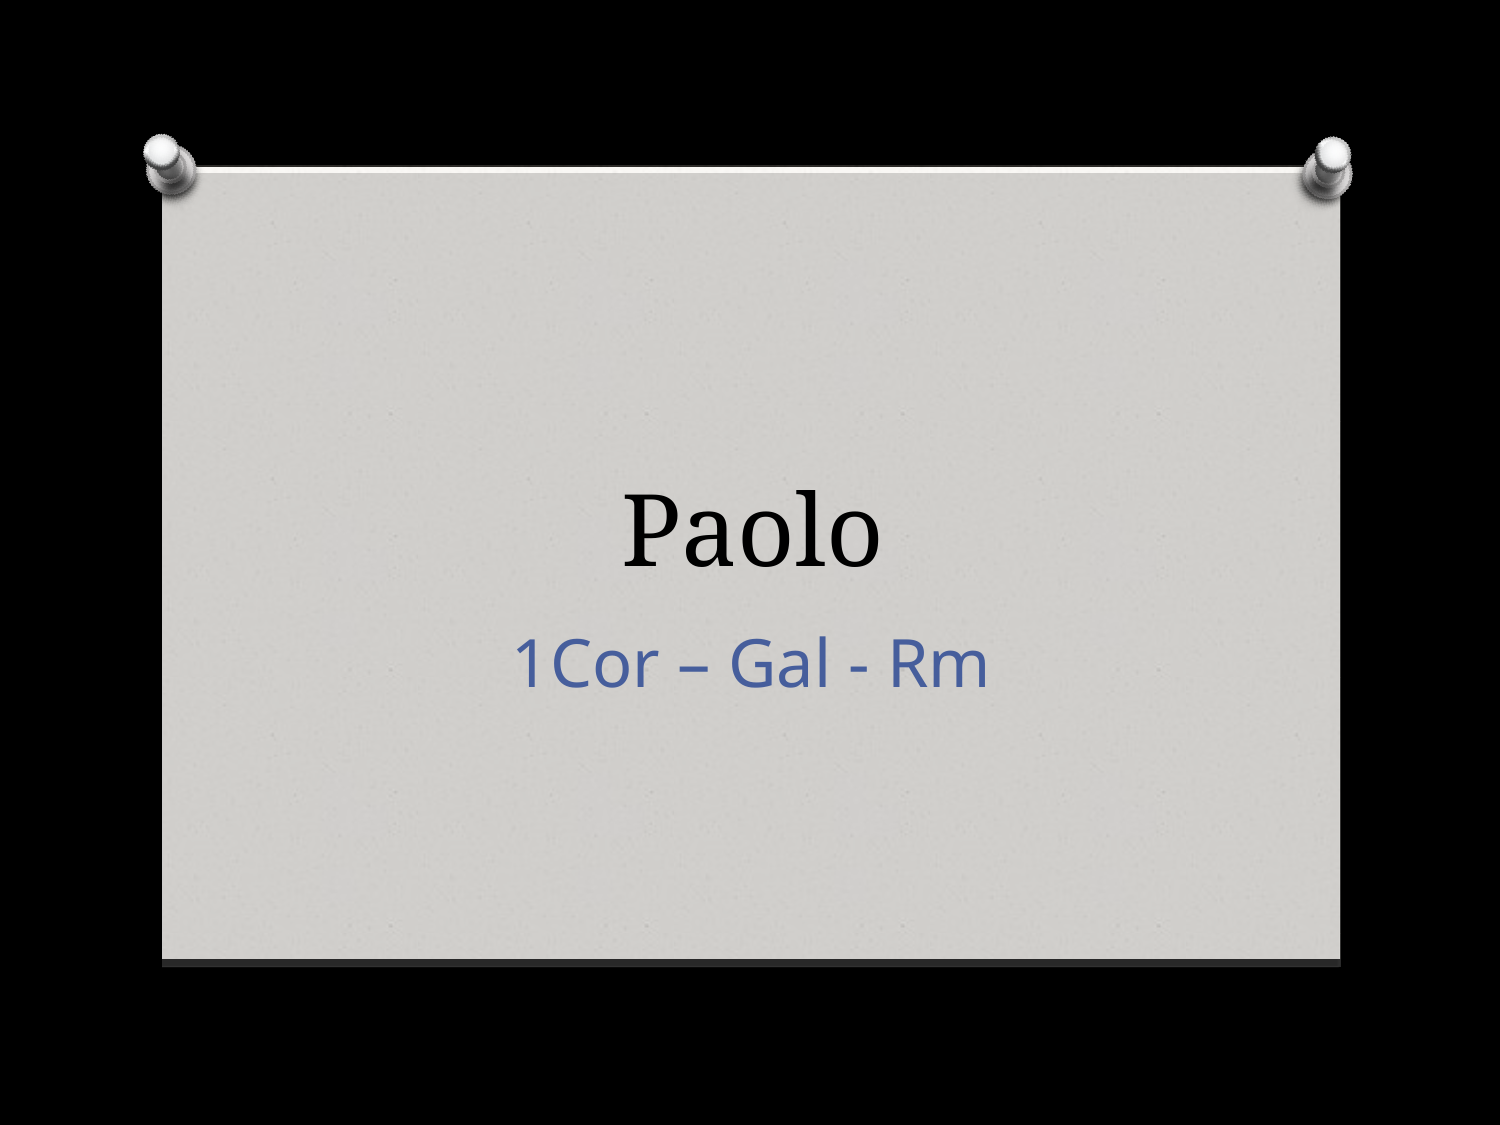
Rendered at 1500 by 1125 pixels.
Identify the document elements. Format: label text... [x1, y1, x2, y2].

title Paolo [283, 294, 1223, 595]
subtitle 1Cor – Gal - Rm [283, 612, 1221, 863]
